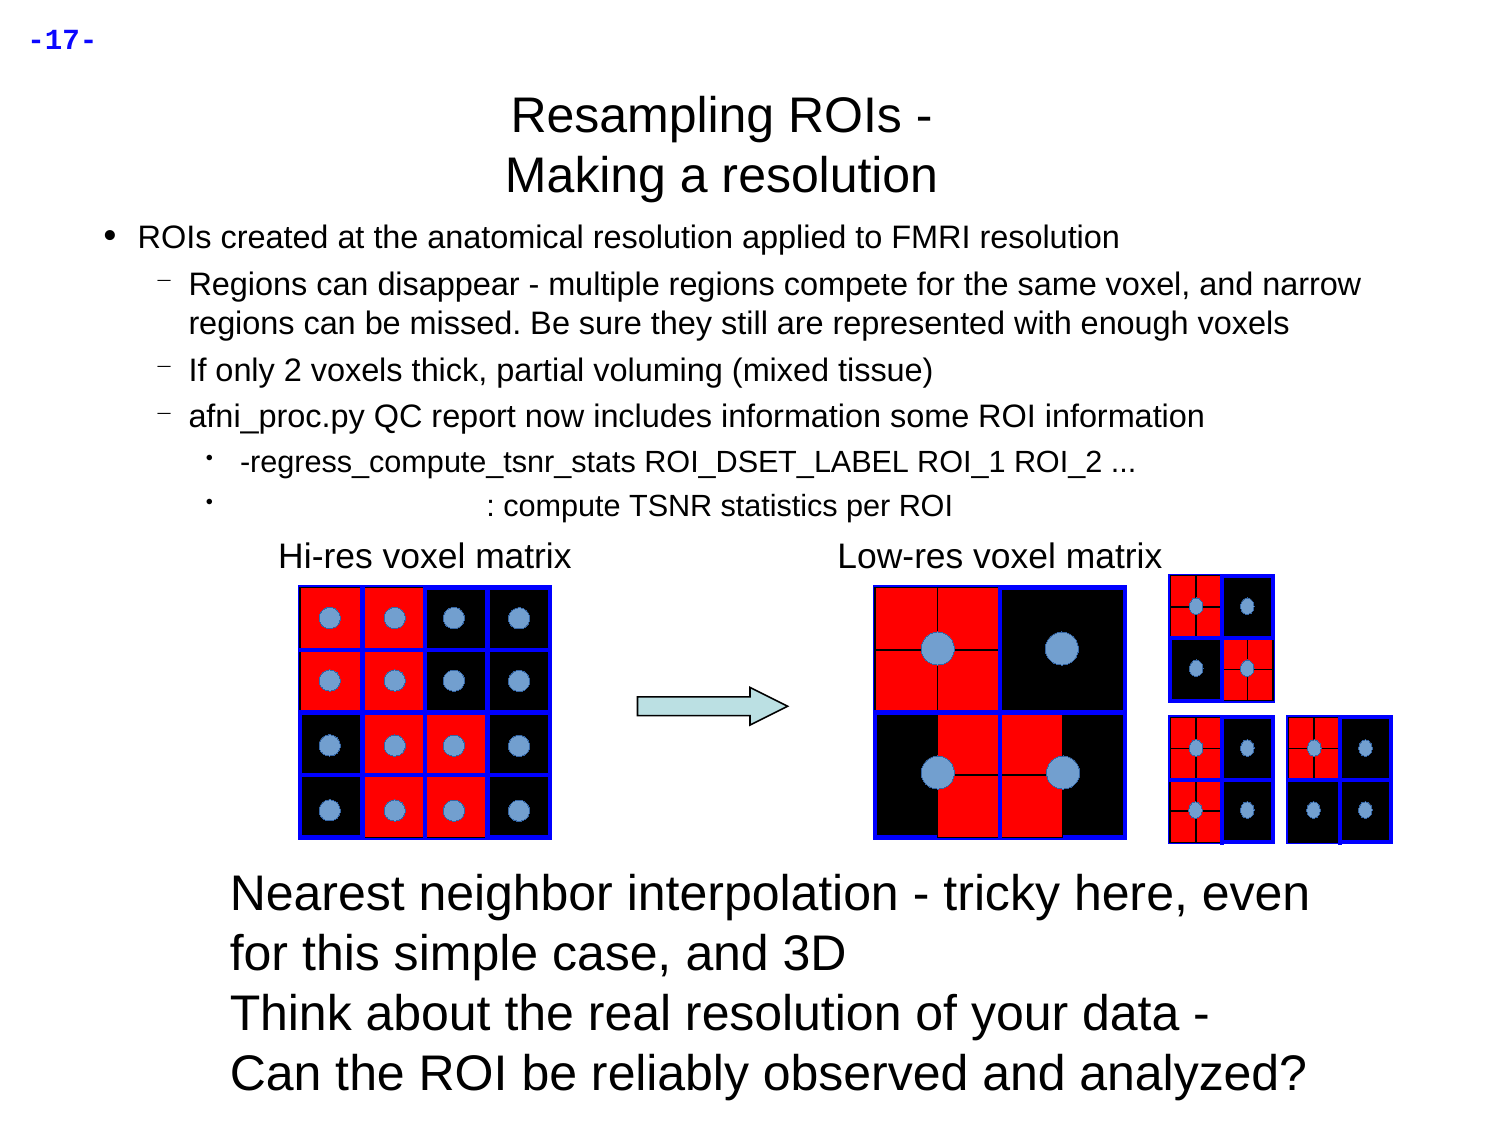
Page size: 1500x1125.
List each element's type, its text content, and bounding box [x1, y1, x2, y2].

text_box [299, 777, 360, 838]
text_box [1224, 782, 1274, 843]
text_box [637, 687, 788, 726]
text_box [427, 587, 485, 648]
text_box [1170, 782, 1220, 843]
list ROIs created at the anatomical resolution applied to FMRI resolution Regions can disappear - multiple regions compete for the same voxel, and narrow regions can be missed. Be sure they still are represented with enough voxels If only 2 voxels thick, partial voluming (mixed tissue) afni_proc.py QC report now includes information some ROI information -regress_compute_tsnr_stats ROI_DSET_LABEL ROI_1 ROI_2 ... : compute TSNR statistics per ROI [87, 212, 1463, 534]
text_box [1170, 717, 1220, 778]
text_box [490, 652, 550, 710]
text_box [1224, 575, 1274, 636]
text_box [1288, 717, 1338, 778]
text_box [1170, 575, 1220, 636]
text_box [427, 715, 485, 773]
text_box [490, 715, 550, 773]
text_box [365, 715, 423, 773]
text_box Nearest neighbor interpolation - tricky here, even for this simple case, and 3D Think about the real resolution of your data - Can the ROI be reliably observed and analyzed? [214, 852, 1349, 1108]
text_box [427, 777, 485, 838]
text_box [299, 652, 360, 710]
text_box [1224, 717, 1274, 778]
text_box [1170, 640, 1220, 701]
text_box [1342, 782, 1392, 843]
text_box [299, 587, 360, 648]
text_box [1002, 715, 1125, 838]
text_box [1288, 782, 1338, 843]
text_box [299, 715, 360, 773]
text_box [490, 587, 550, 648]
text_box [1224, 640, 1274, 701]
text_box [874, 587, 998, 710]
text_box [365, 777, 423, 838]
text_box [1002, 587, 1125, 710]
text_box [365, 587, 423, 648]
text_box [874, 715, 998, 838]
text_box Hi-res voxel matrix [237, 524, 613, 583]
text_box [427, 652, 485, 710]
text_box [365, 652, 423, 710]
text_box [490, 777, 550, 838]
text_box Low-res voxel matrix [812, 524, 1188, 583]
text_box [1342, 717, 1392, 778]
text_box Resampling ROIs - Making a resolution [351, 75, 1092, 211]
